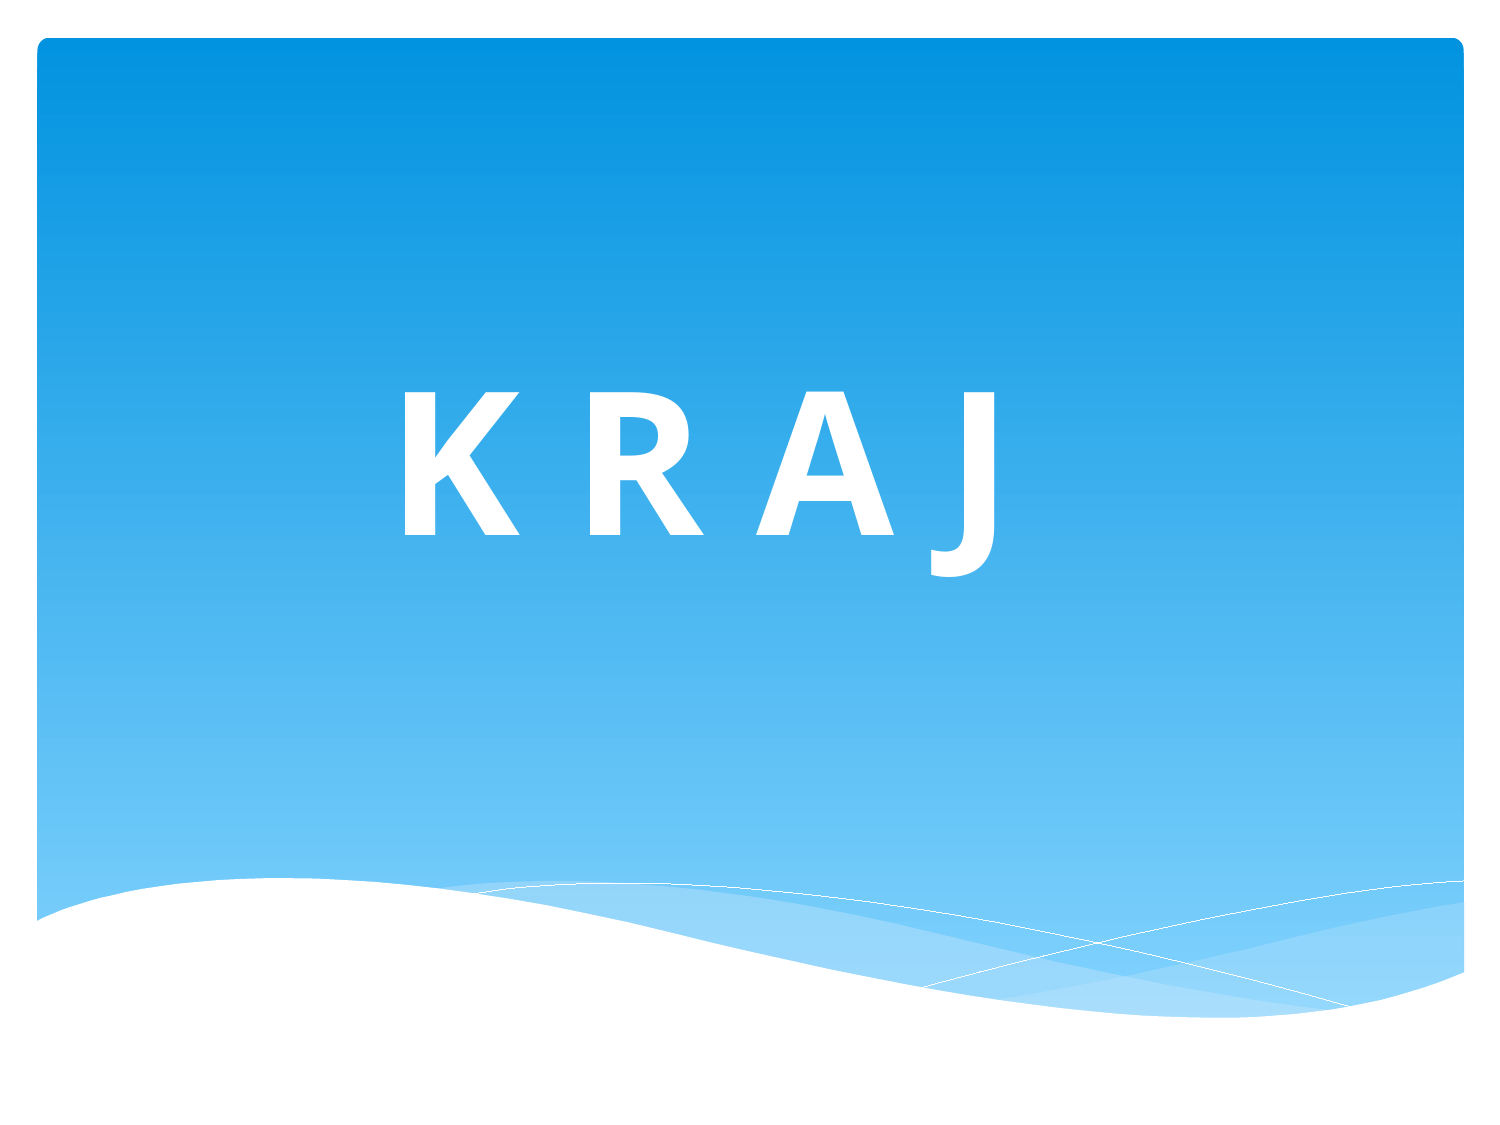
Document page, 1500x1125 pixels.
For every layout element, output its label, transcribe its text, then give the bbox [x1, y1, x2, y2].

text_box K R A J [88, 290, 1364, 583]
